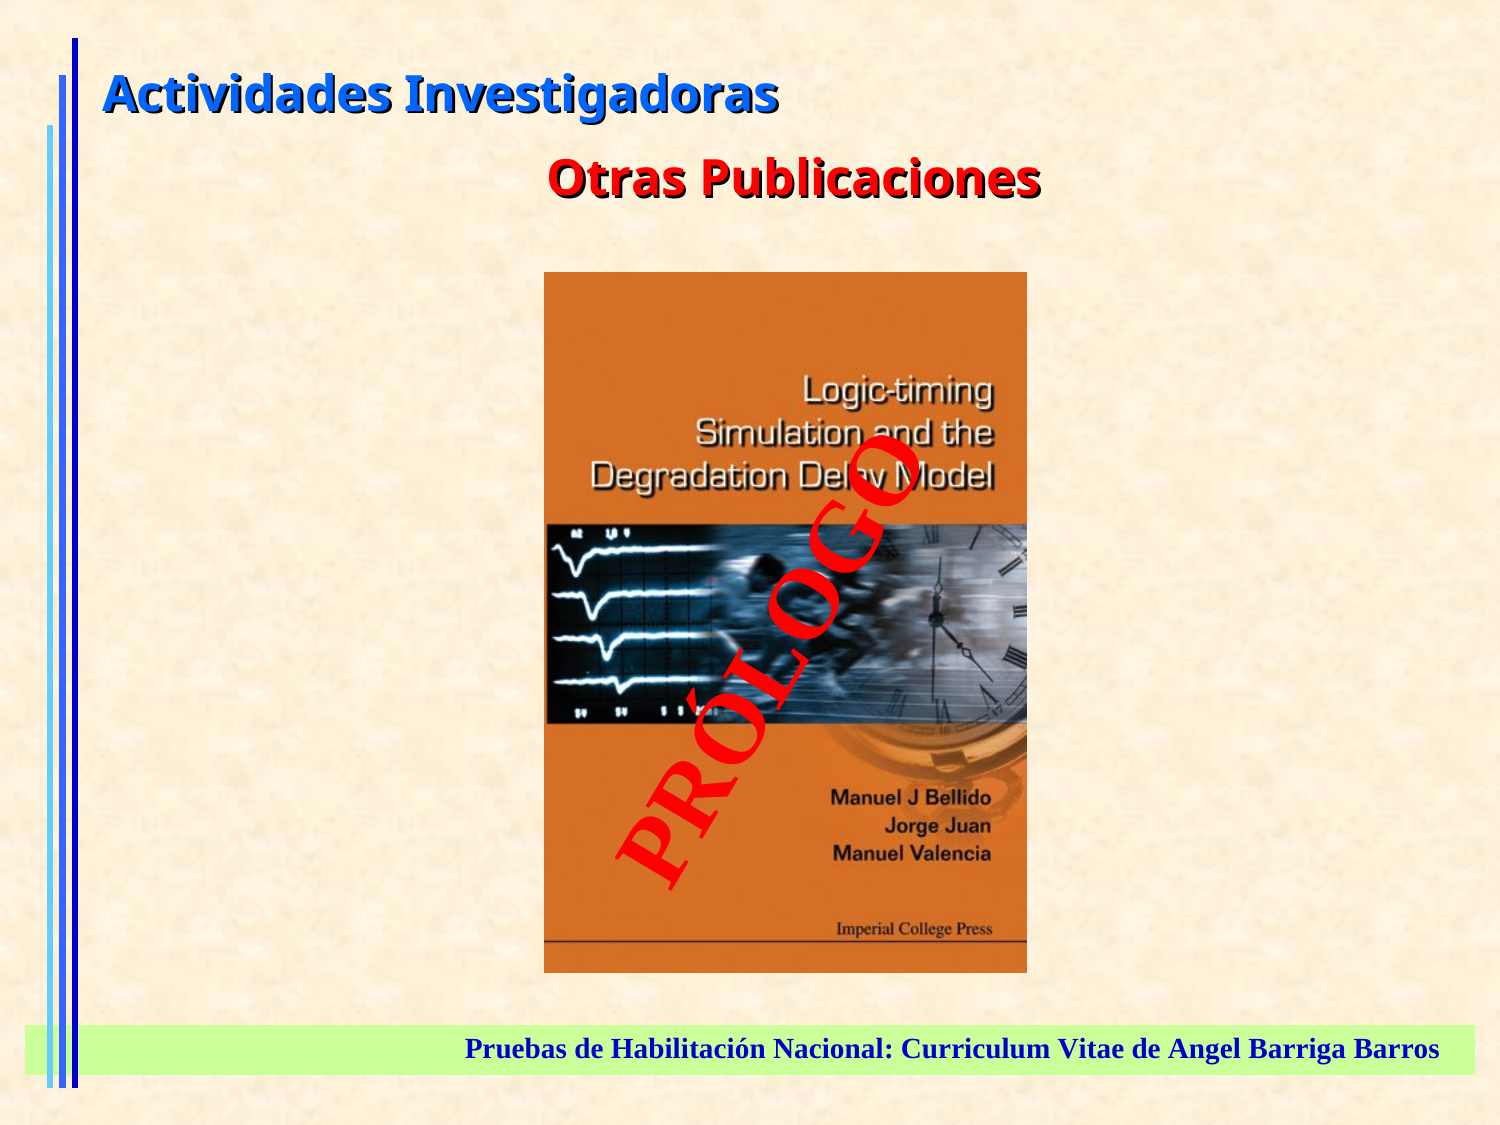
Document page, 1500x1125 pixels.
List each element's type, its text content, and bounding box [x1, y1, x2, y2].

picture [0, 0, 1500, 1125]
text_box Actividades Investigadoras [87, 49, 794, 134]
text_box PRÓLOGO [579, 391, 965, 922]
text_box Otras Publicaciones [531, 149, 1056, 214]
